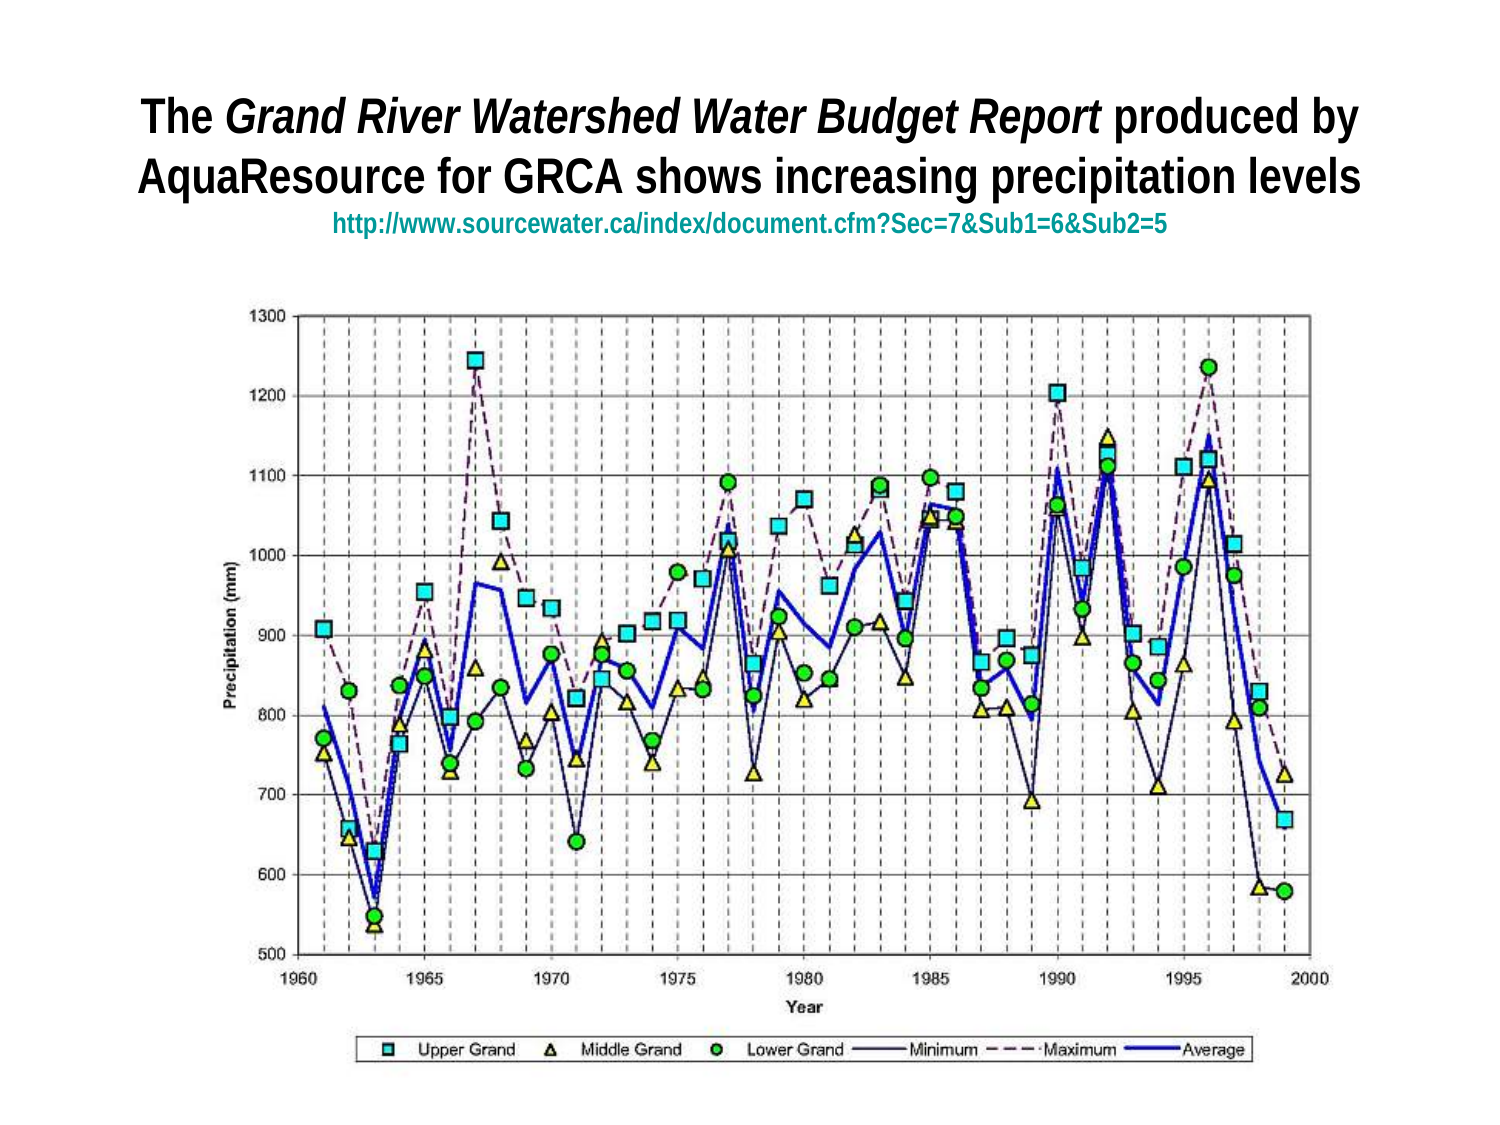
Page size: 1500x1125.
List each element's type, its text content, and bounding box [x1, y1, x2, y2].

title The Grand River Watershed Water Budget Report produced by AquaResource for GRCA shows increasing precipitation levels http://www.sourcewater.ca/index/document.cfm?Sec=7&Sub1=6&Sub2=5 [75, 1, 1426, 277]
picture [162, 262, 1375, 1118]
